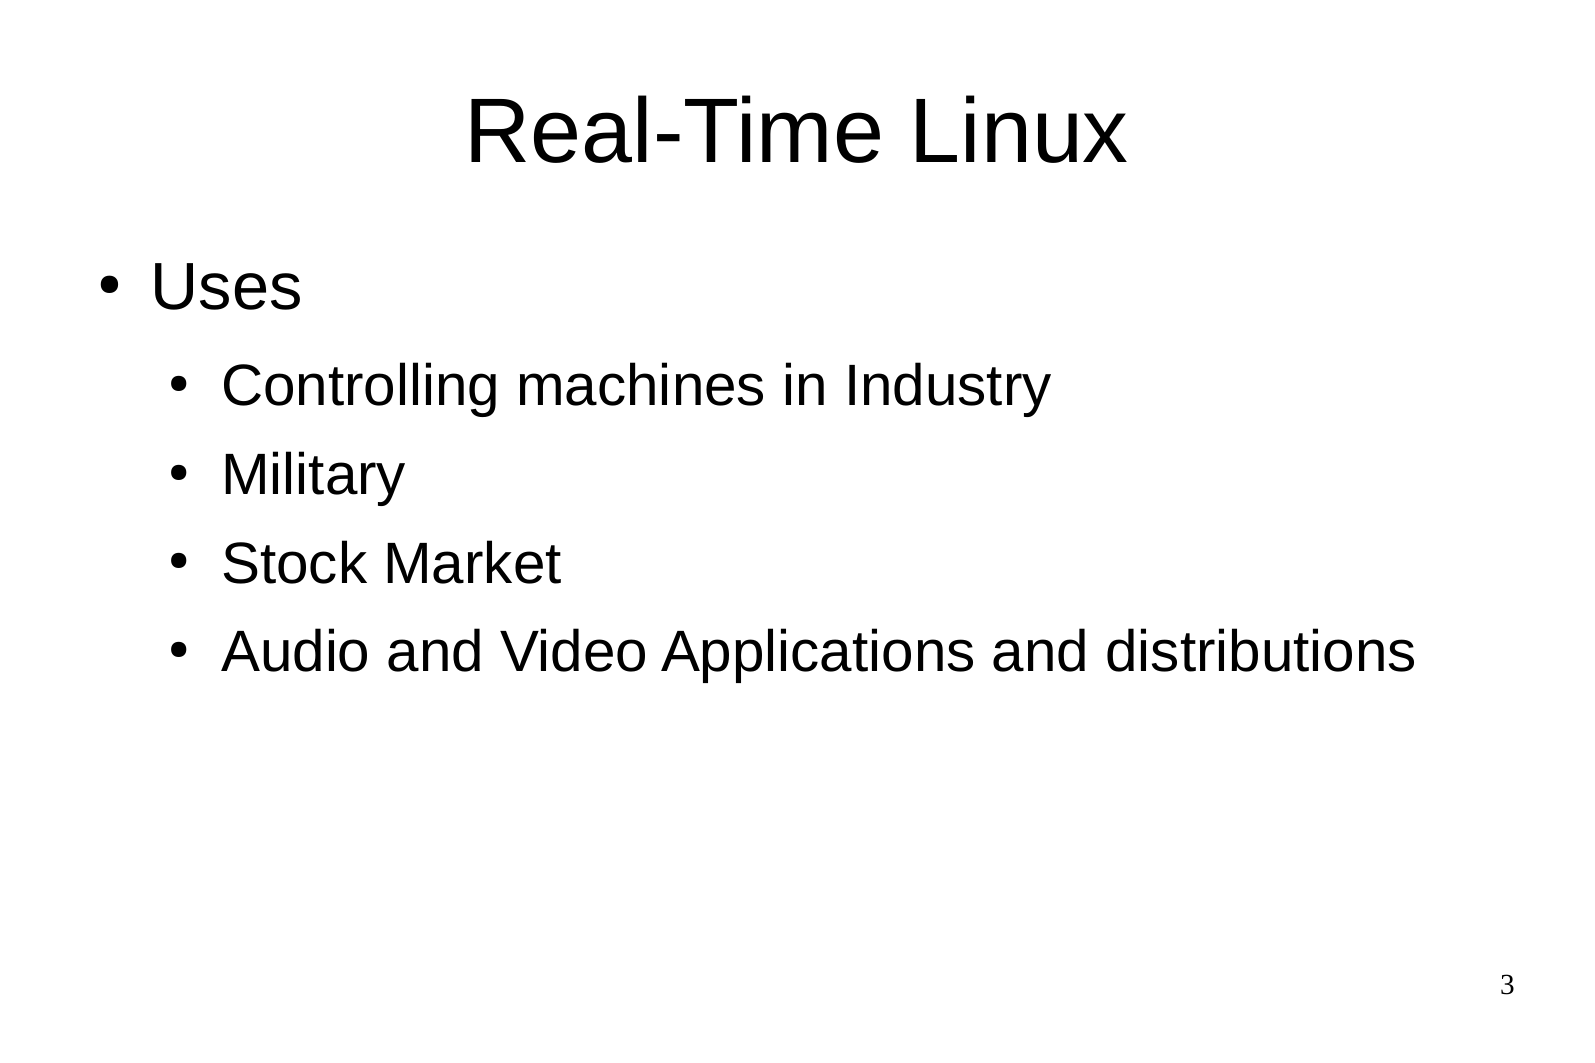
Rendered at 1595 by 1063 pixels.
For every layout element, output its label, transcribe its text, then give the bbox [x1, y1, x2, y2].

list Uses Controlling machines in Industry Military Stock Market Audio and Video Applications and distributions [79, 248, 1515, 951]
title Real-Time Linux [79, 42, 1515, 220]
